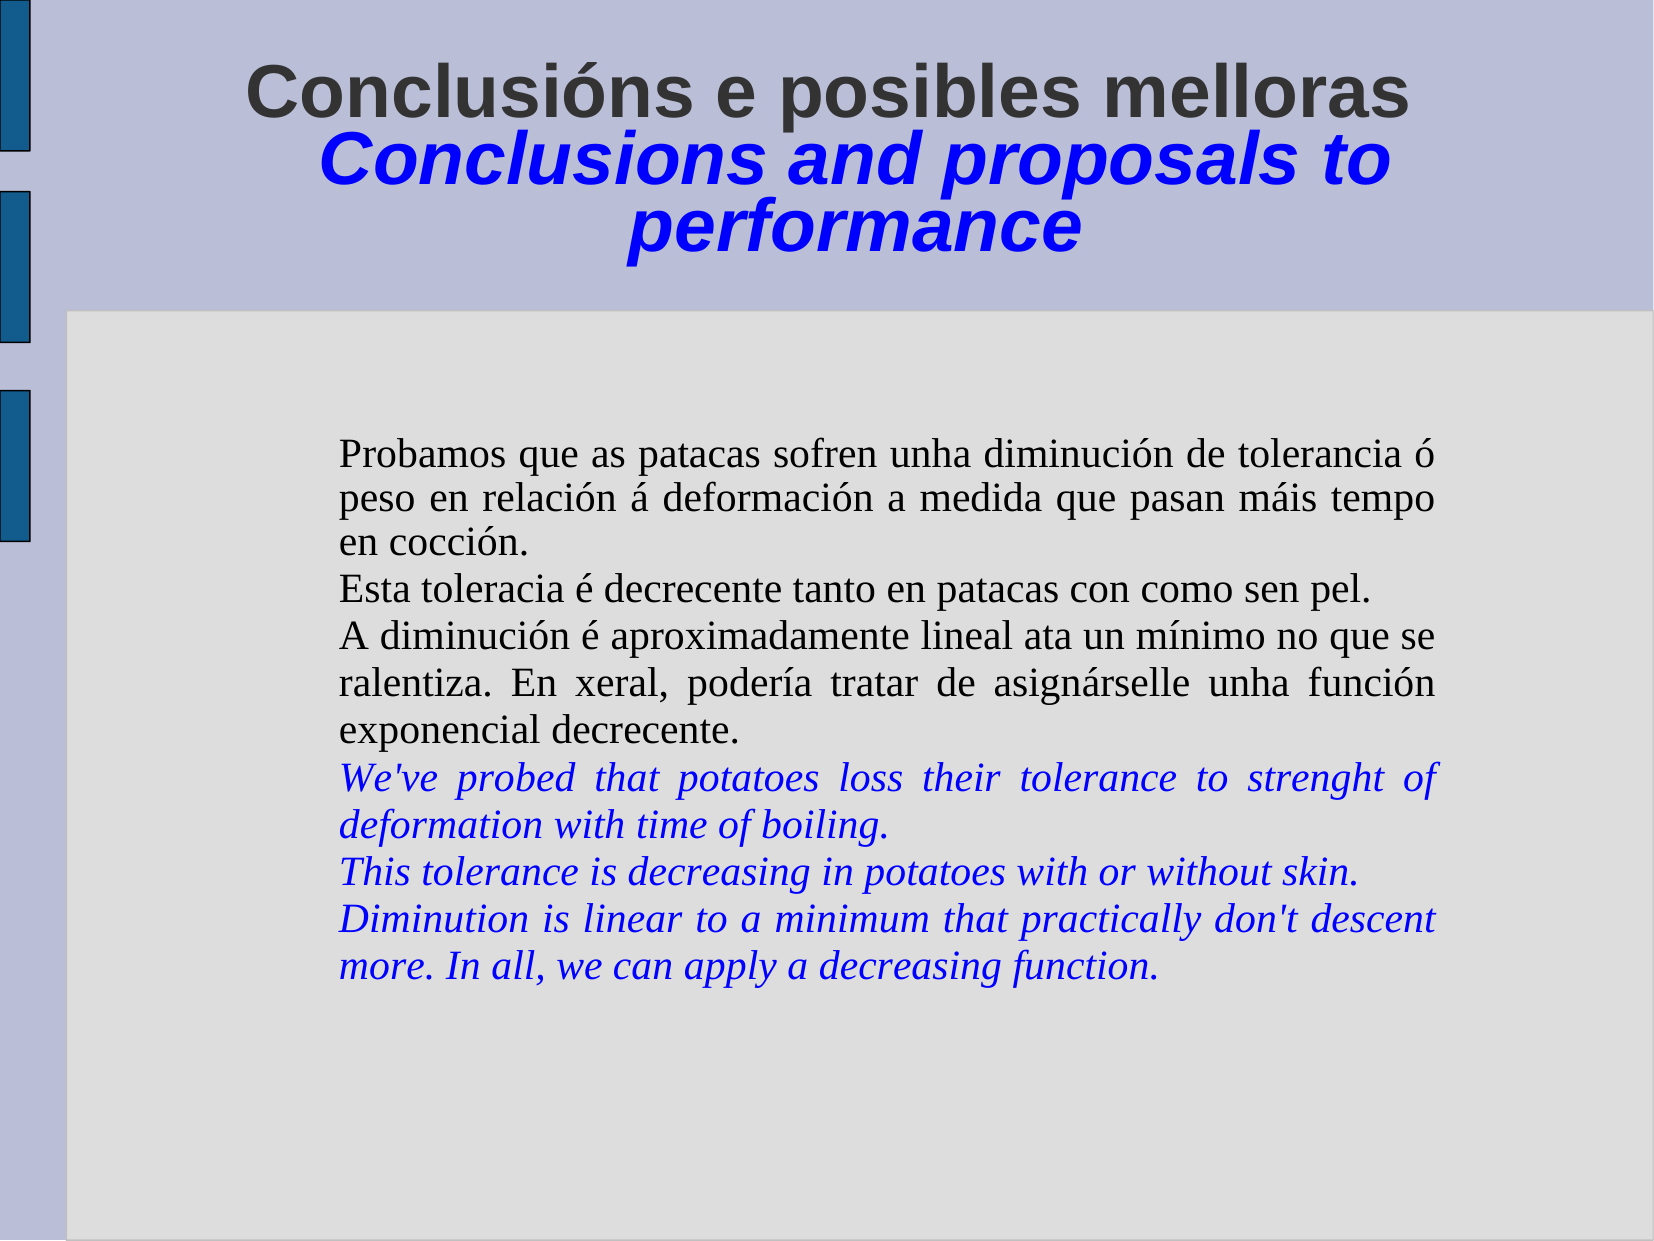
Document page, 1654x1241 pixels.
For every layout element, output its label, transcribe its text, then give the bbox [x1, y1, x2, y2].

text_box Probamos que as patacas sofren unha diminución de tolerancia ó peso en relación á deformación a medida que pasan máis tempo en cocción. Esta toleracia é decrecente tanto en patacas con como sen pel. A diminución é aproximadamente lineal ata un mínimo no que se ralentiza. En xeral, podería tratar de asignárselle unha función exponencial decrecente. We've probed that potatoes loss their tolerance to strenght of deformation with time of boiling. This tolerance is decreasing in potatoes with or without skin. Diminution is linear to a minimum that practically don't descent more. In all, we can apply a decreasing function. [338, 432, 1437, 989]
text_box Conclusións e posibles melloras Conclusions and proposals to performance [177, 56, 1480, 274]
